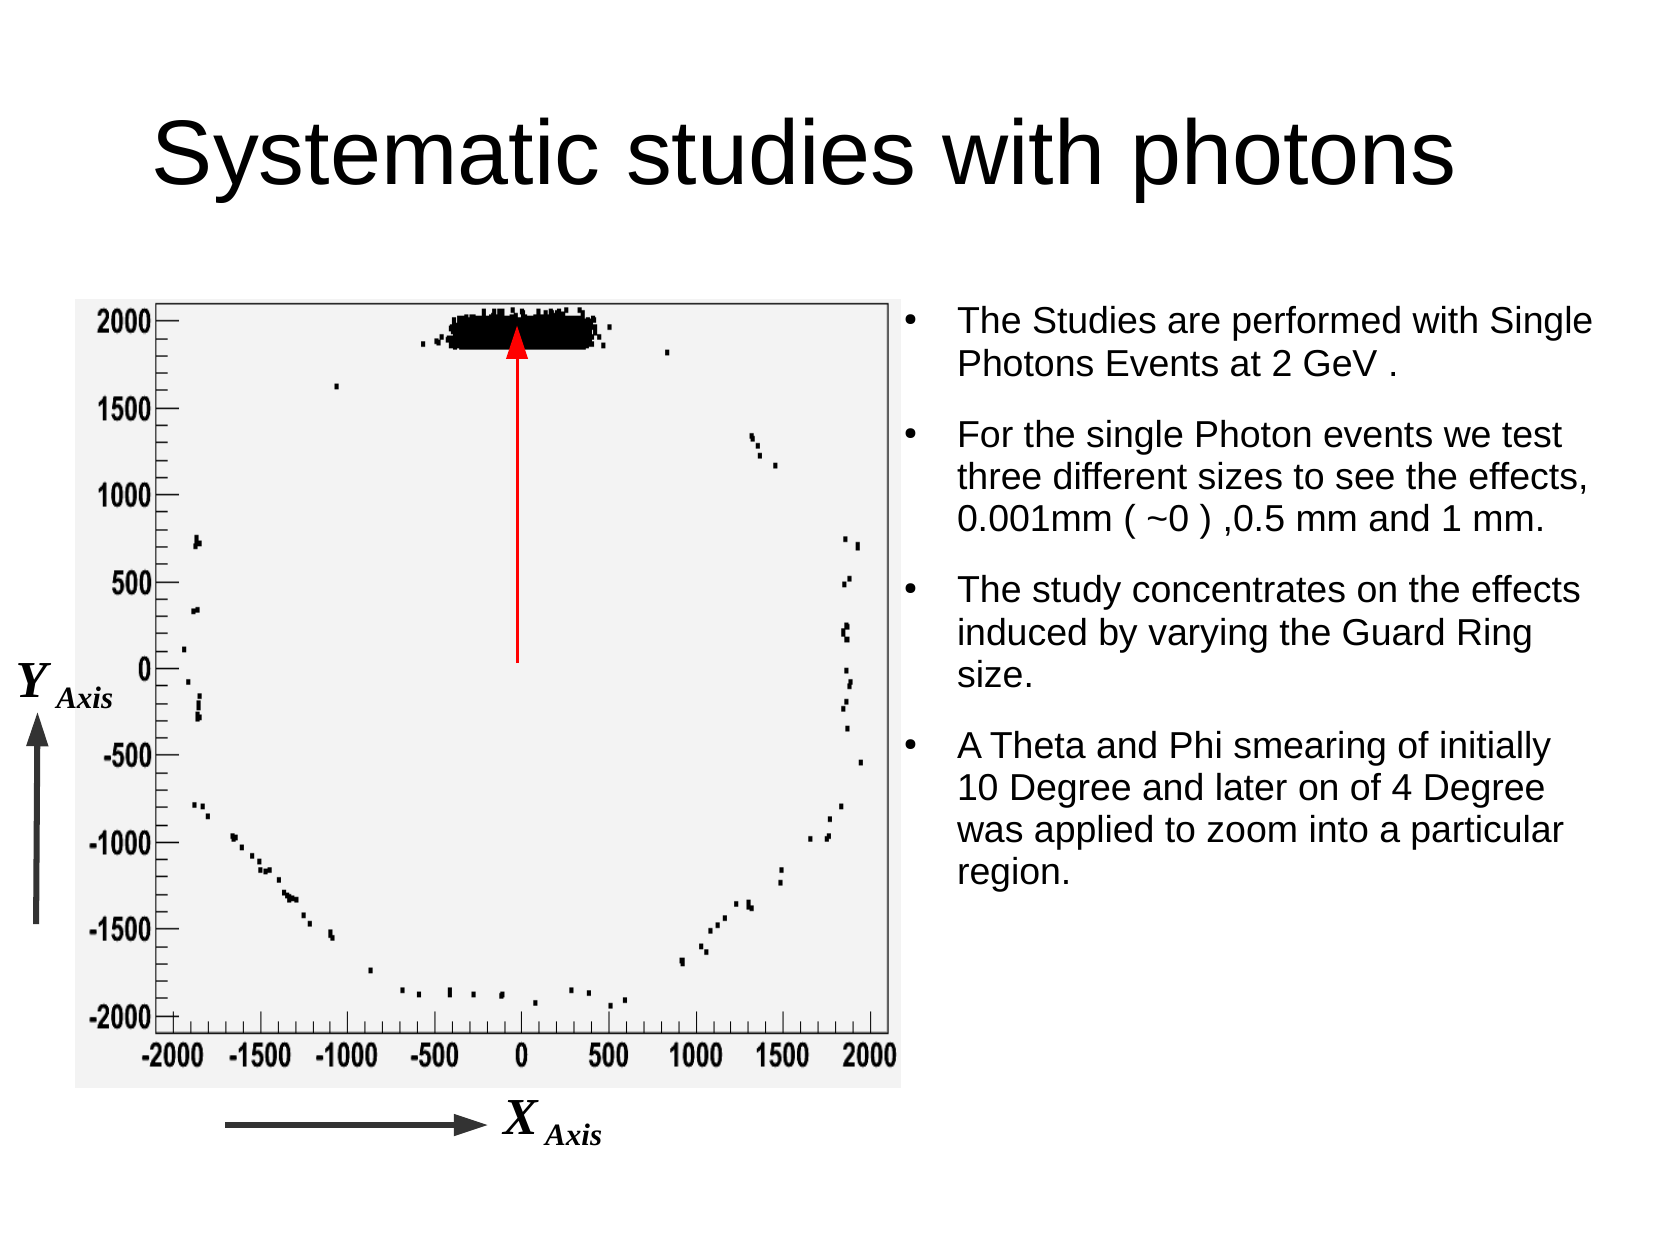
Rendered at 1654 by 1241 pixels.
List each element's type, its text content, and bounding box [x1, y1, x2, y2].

title Systematic studies with photons [82, 49, 1571, 257]
picture [75, 299, 901, 1088]
chart [9, 650, 119, 716]
list The Studies are performed with Single Photons Events at 2 GeV . For the single Photon events we test three different sizes to see the effects, 0.001mm ( ~0 ) ,0.5 mm and 1 mm. The study concentrates on the effects induced by varying the Guard Ring size. A Theta and Phi smearing of initially 10 Degree and later on of 4 Degree was applied to zoom into a particular region. [886, 300, 1595, 1119]
chart [493, 1087, 607, 1153]
